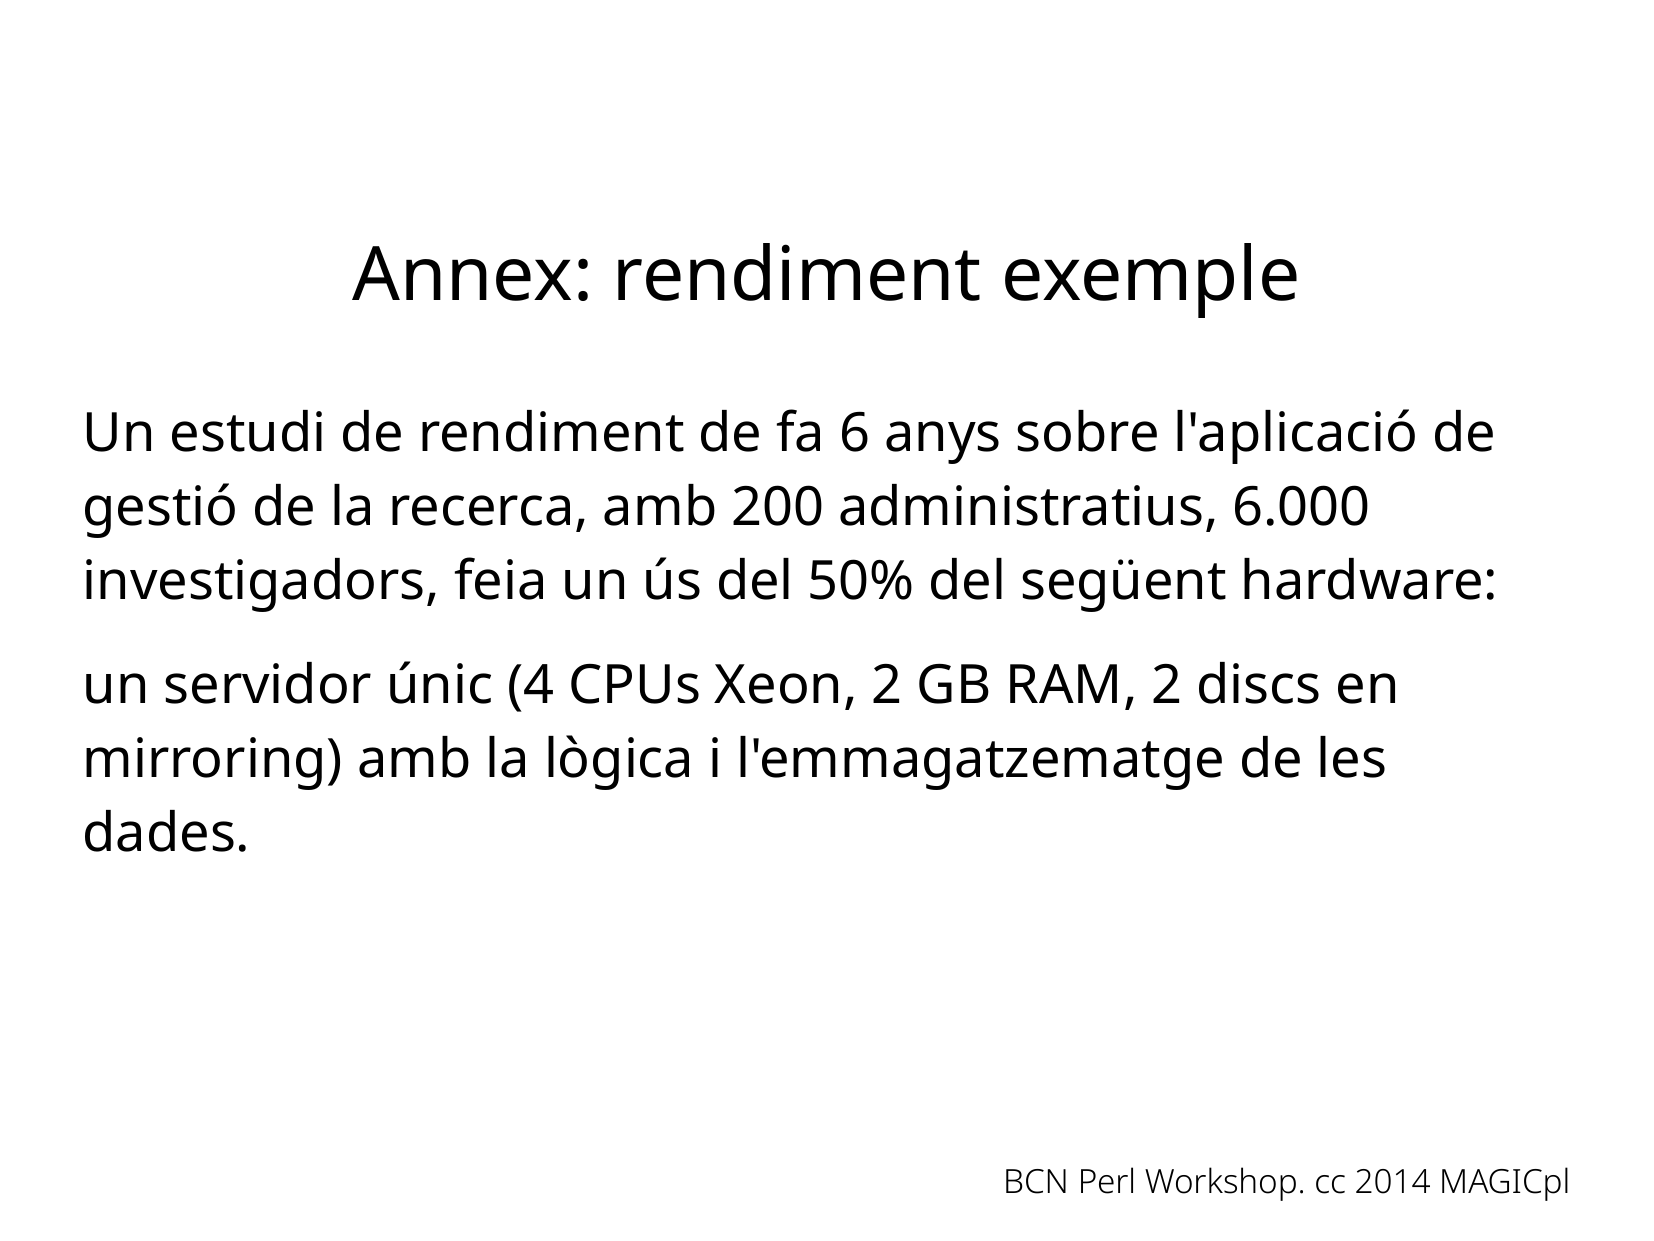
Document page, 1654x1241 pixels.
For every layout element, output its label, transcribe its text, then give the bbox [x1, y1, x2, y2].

title BCN Perl Workshop. cc 2014 MAGICpl [82, 1139, 1571, 1223]
list Un estudi de rendiment de fa 6 anys sobre l'aplicació de gestió de la recerca, amb 200 administratius, 6.000 investigadors, feia un ús del 50% del següent hardware: un servidor únic (4 CPUs Xeon, 2 GB RAM, 2 discs en mirroring) amb la lògica i l'emmagatzematge de les dades. [82, 290, 1538, 1010]
title Annex: rendiment exemple [82, 167, 1571, 375]
